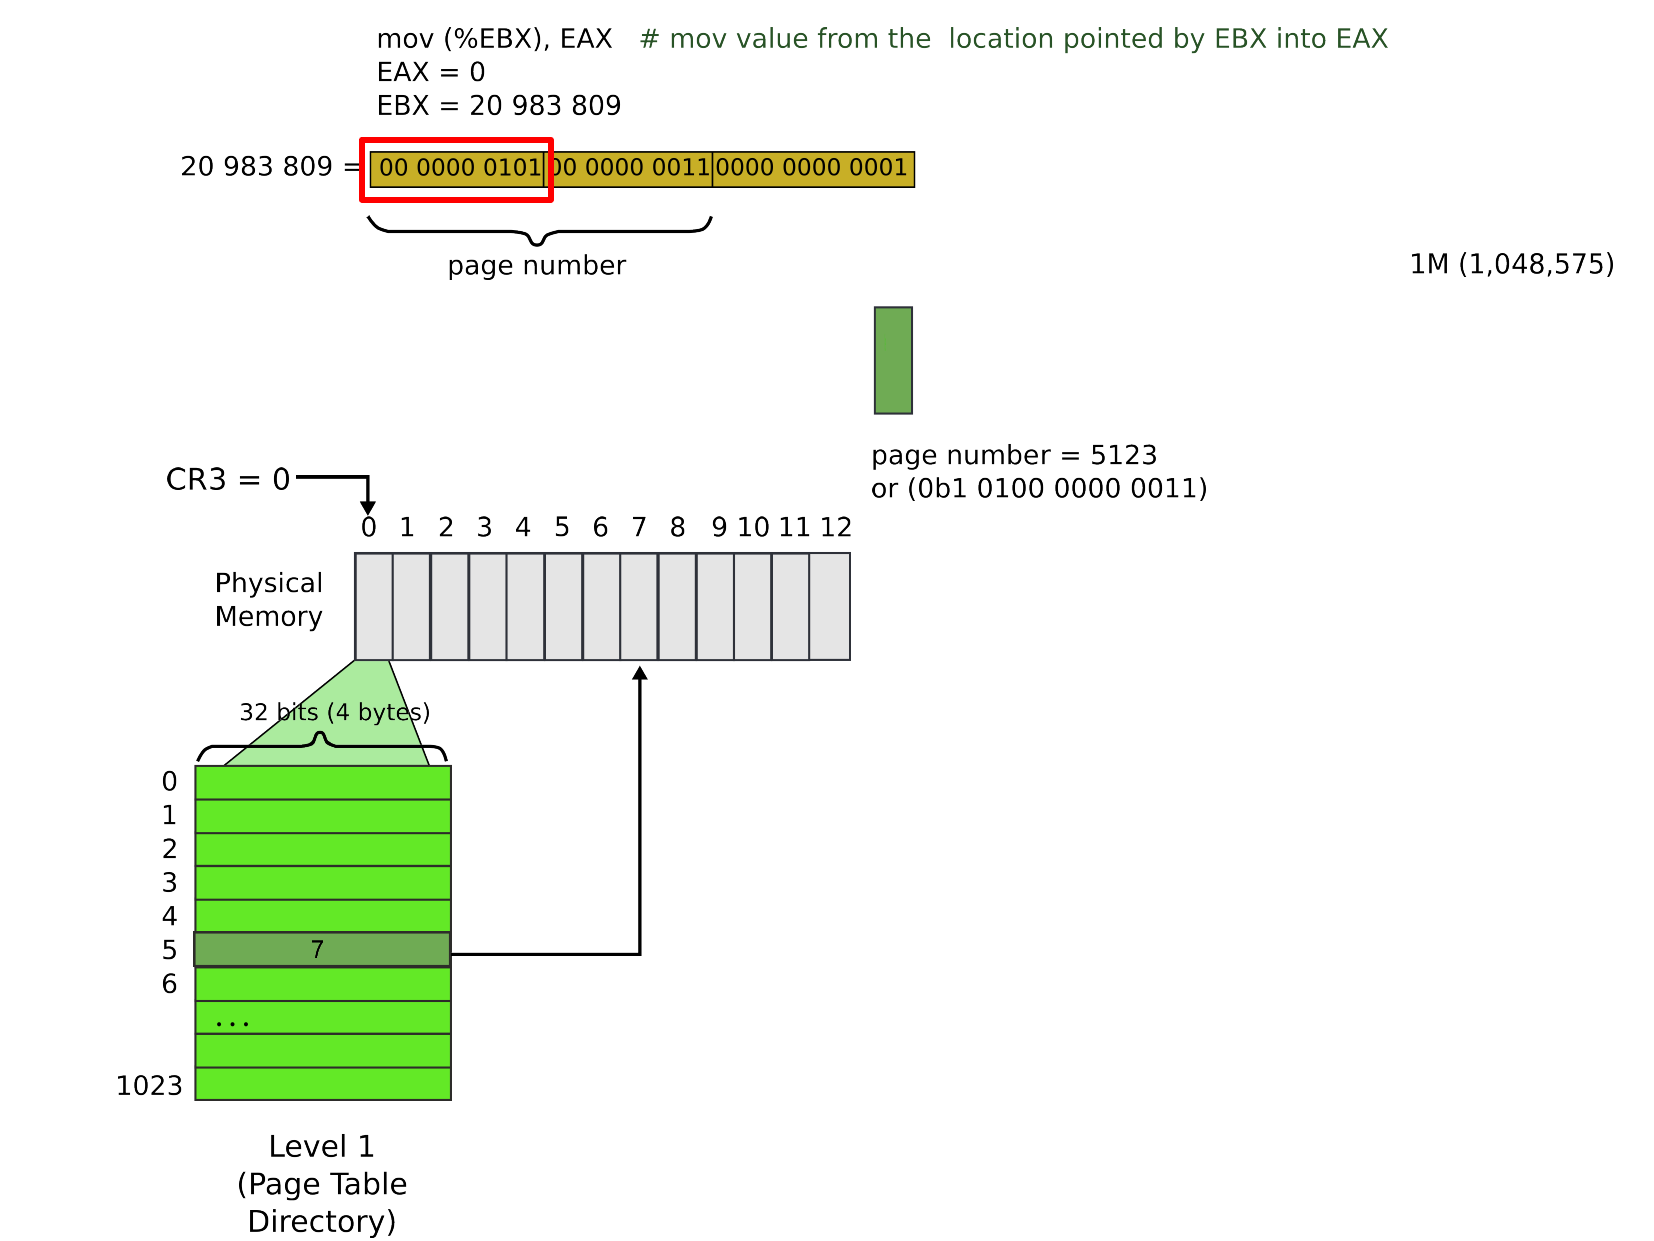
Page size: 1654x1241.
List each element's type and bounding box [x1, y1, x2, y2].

picture [182, 27, 1388, 188]
picture [118, 475, 851, 1238]
picture [365, 143, 548, 188]
picture [75, 298, 1564, 501]
picture [366, 215, 713, 280]
picture [1412, 252, 1613, 277]
picture [167, 467, 289, 490]
